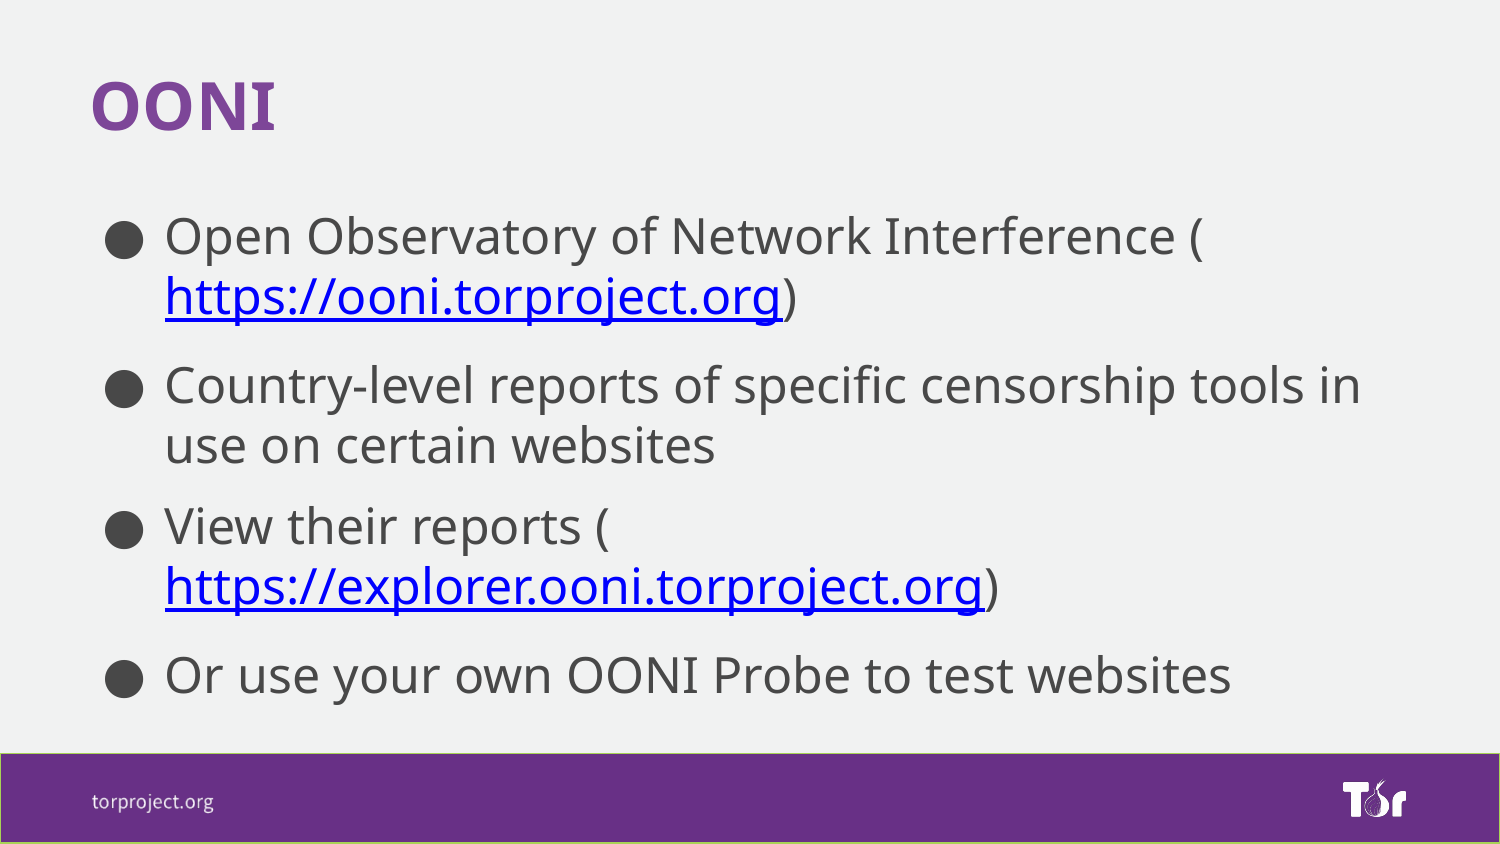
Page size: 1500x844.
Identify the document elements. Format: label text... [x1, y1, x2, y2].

text_box Open Observatory of Network Interference (https://ooni.torproject.org) Country-level reports of specific censorship tools in use on certain websites View their reports (https://explorer.ooni.torproject.org) Or use your own OONI Probe to test websites [75, 196, 1425, 754]
text_box OONI [75, 33, 1425, 174]
picture [1343, 778, 1406, 817]
picture [75, 780, 604, 821]
